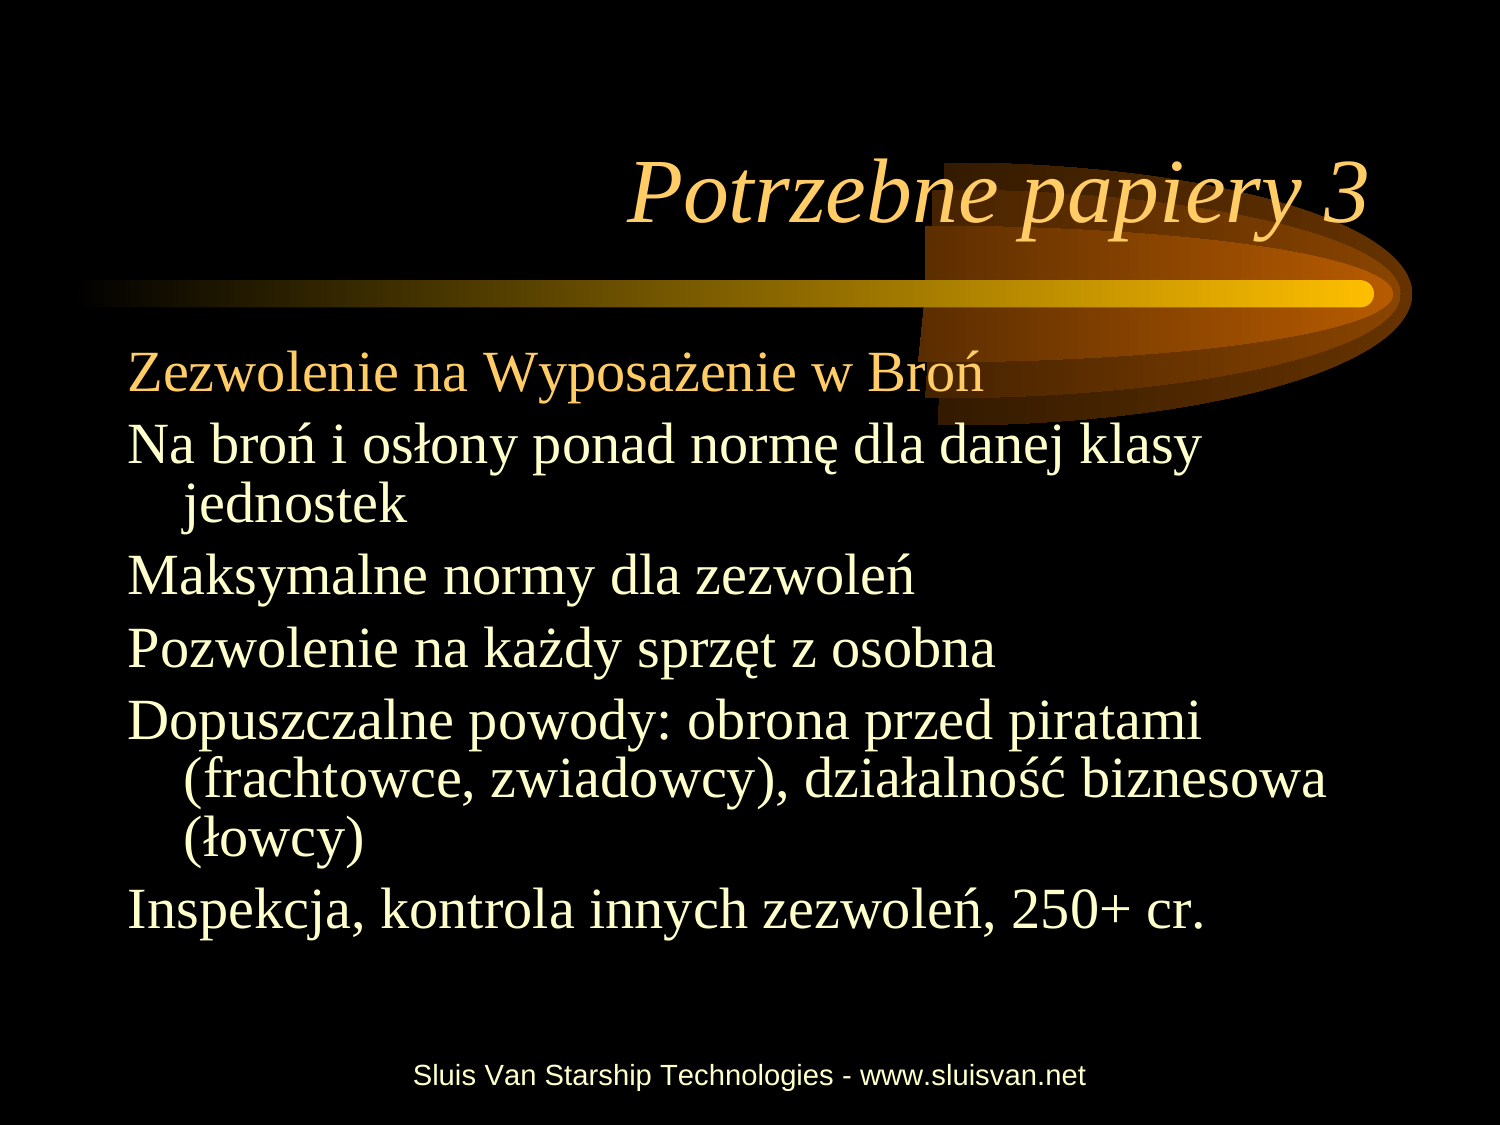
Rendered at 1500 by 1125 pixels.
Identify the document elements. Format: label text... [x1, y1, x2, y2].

title Potrzebne papiery 3 [112, 62, 1388, 250]
list Zezwolenie na Wyposażenie w Broń Na broń i osłony ponad normę dla danej klasy jednostek Maksymalne normy dla zezwoleń Pozwolenie na każdy sprzęt z osobna Dopuszczalne powody: obrona przed piratami (frachtowce, zwiadowcy), działalność biznesowa (łowcy) Inspekcja, kontrola innych zezwoleń, 250+ cr. [112, 337, 1388, 1013]
